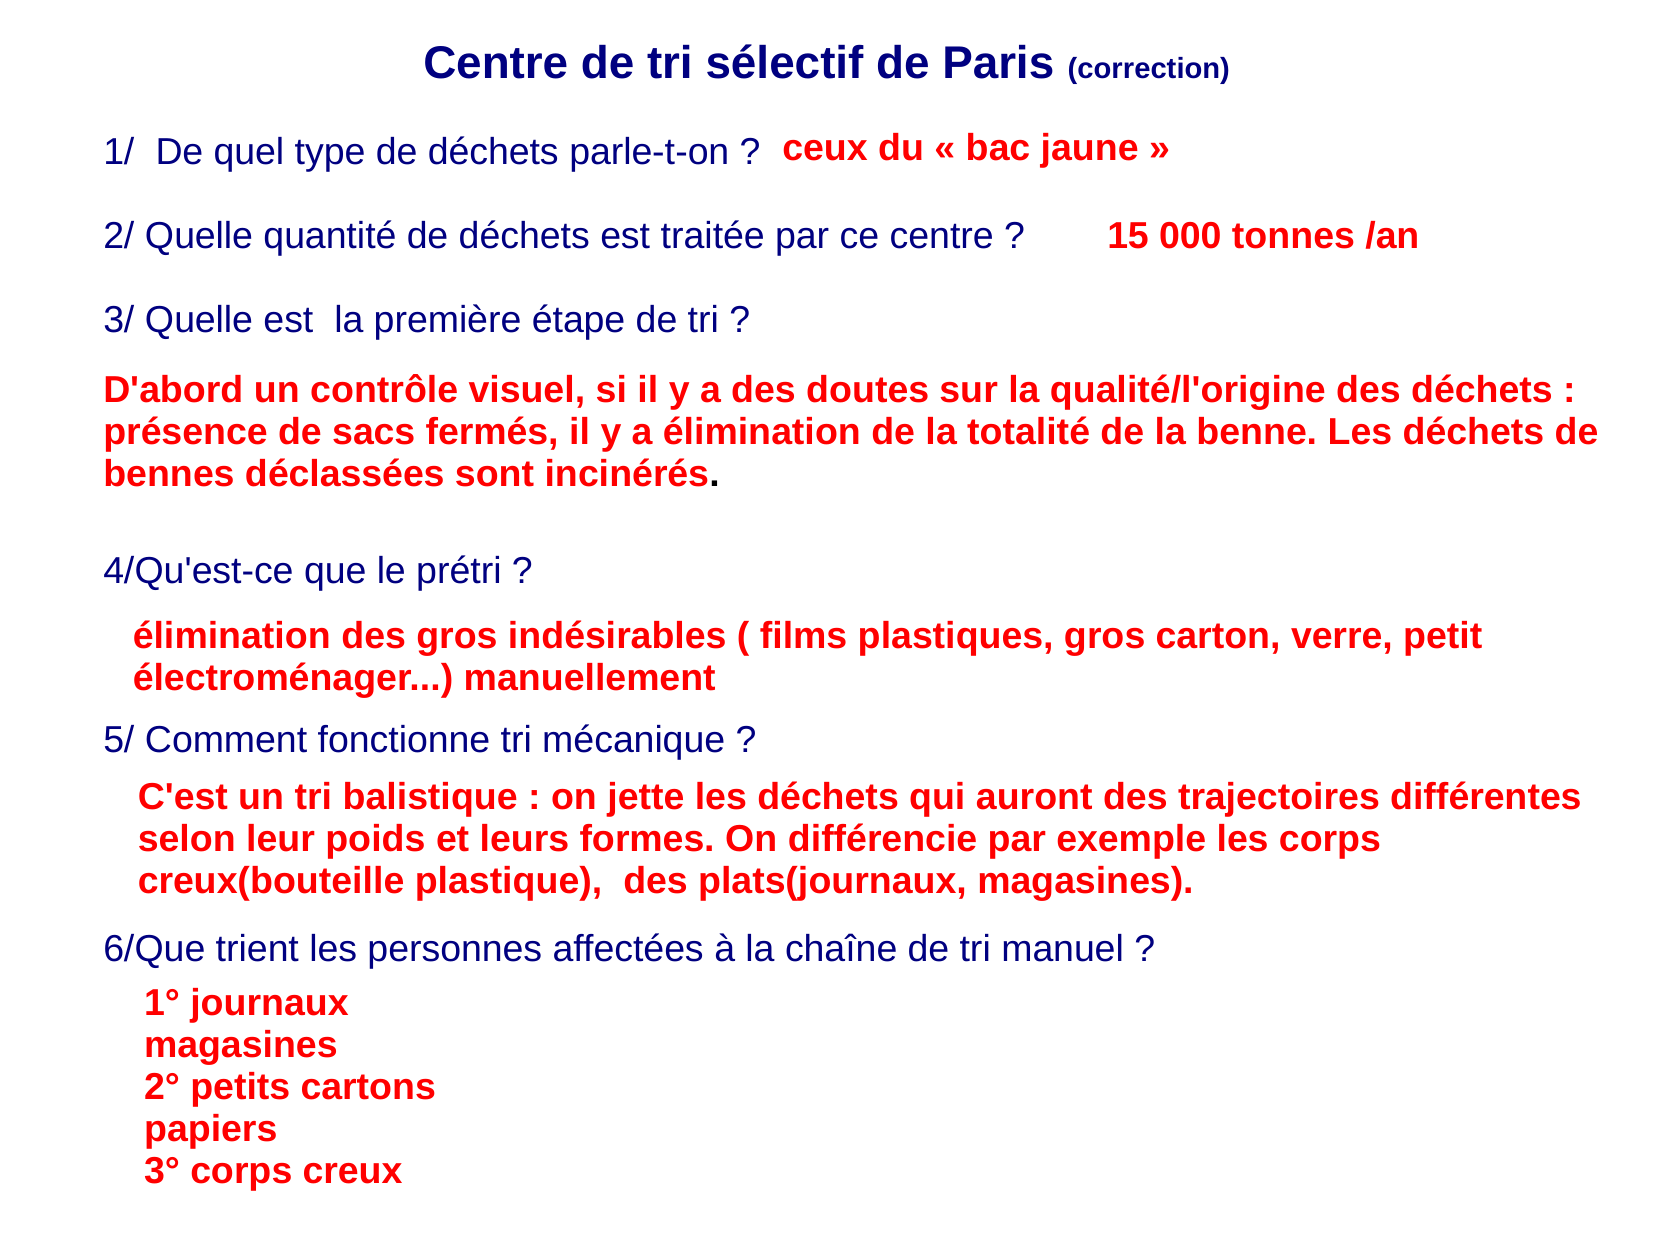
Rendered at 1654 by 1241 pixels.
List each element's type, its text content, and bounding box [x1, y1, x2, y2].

text_box 1° journaux magasines 2° petits cartons papiers 3° corps creux [129, 974, 562, 1206]
text_box Centre de tri sélectif de Paris (correction) 1/ De quel type de déchets parle-t-on ? 2/ Quelle quantité de déchets est traitée par ce centre ? 3/ Quelle est la première étape de tri ? 4/Qu'est-ce que le prétri ? 5/ Comment fonctionne tri mécanique ? 6/Que trient les personnes affectées à la chaîne de tri manuel ? [88, 29, 1565, 360]
text_box élimination des gros indésirables ( films plastiques, gros carton, verre, petit électroménager...) manuellement [118, 607, 1654, 709]
text_box ceux du « bac jaune » [767, 119, 1241, 178]
text_box 15 000 tonnes /an [1092, 206, 1506, 265]
text_box Centre de tri sélectif de Paris (correction) 1/ De quel type de déchets parle-t-on ? 2/ Quelle quantité de déchets est traitée par ce centre ? 3/ Quelle est la première étape de tri ? 4/Qu'est-ce que le prétri ? 5/ Comment fonctionne tri mécanique ? 6/Que trient les personnes affectées à la chaîne de tri manuel ? [88, 506, 1565, 1148]
text_box D'abord un contrôle visuel, si il y a des doutes sur la qualité/l'origine des déchets : présence de sacs fermés, il y a élimination de la totalité de la benne. Les déchets de bennes déclassées sont incinérés. [88, 360, 1654, 506]
text_box C'est un tri balistique : on jette les déchets qui auront des trajectoires différentes selon leur poids et leurs formes. On différencie par exemple les corps creux(bouteille plastique), des plats(journaux, magasines). [123, 767, 1654, 913]
